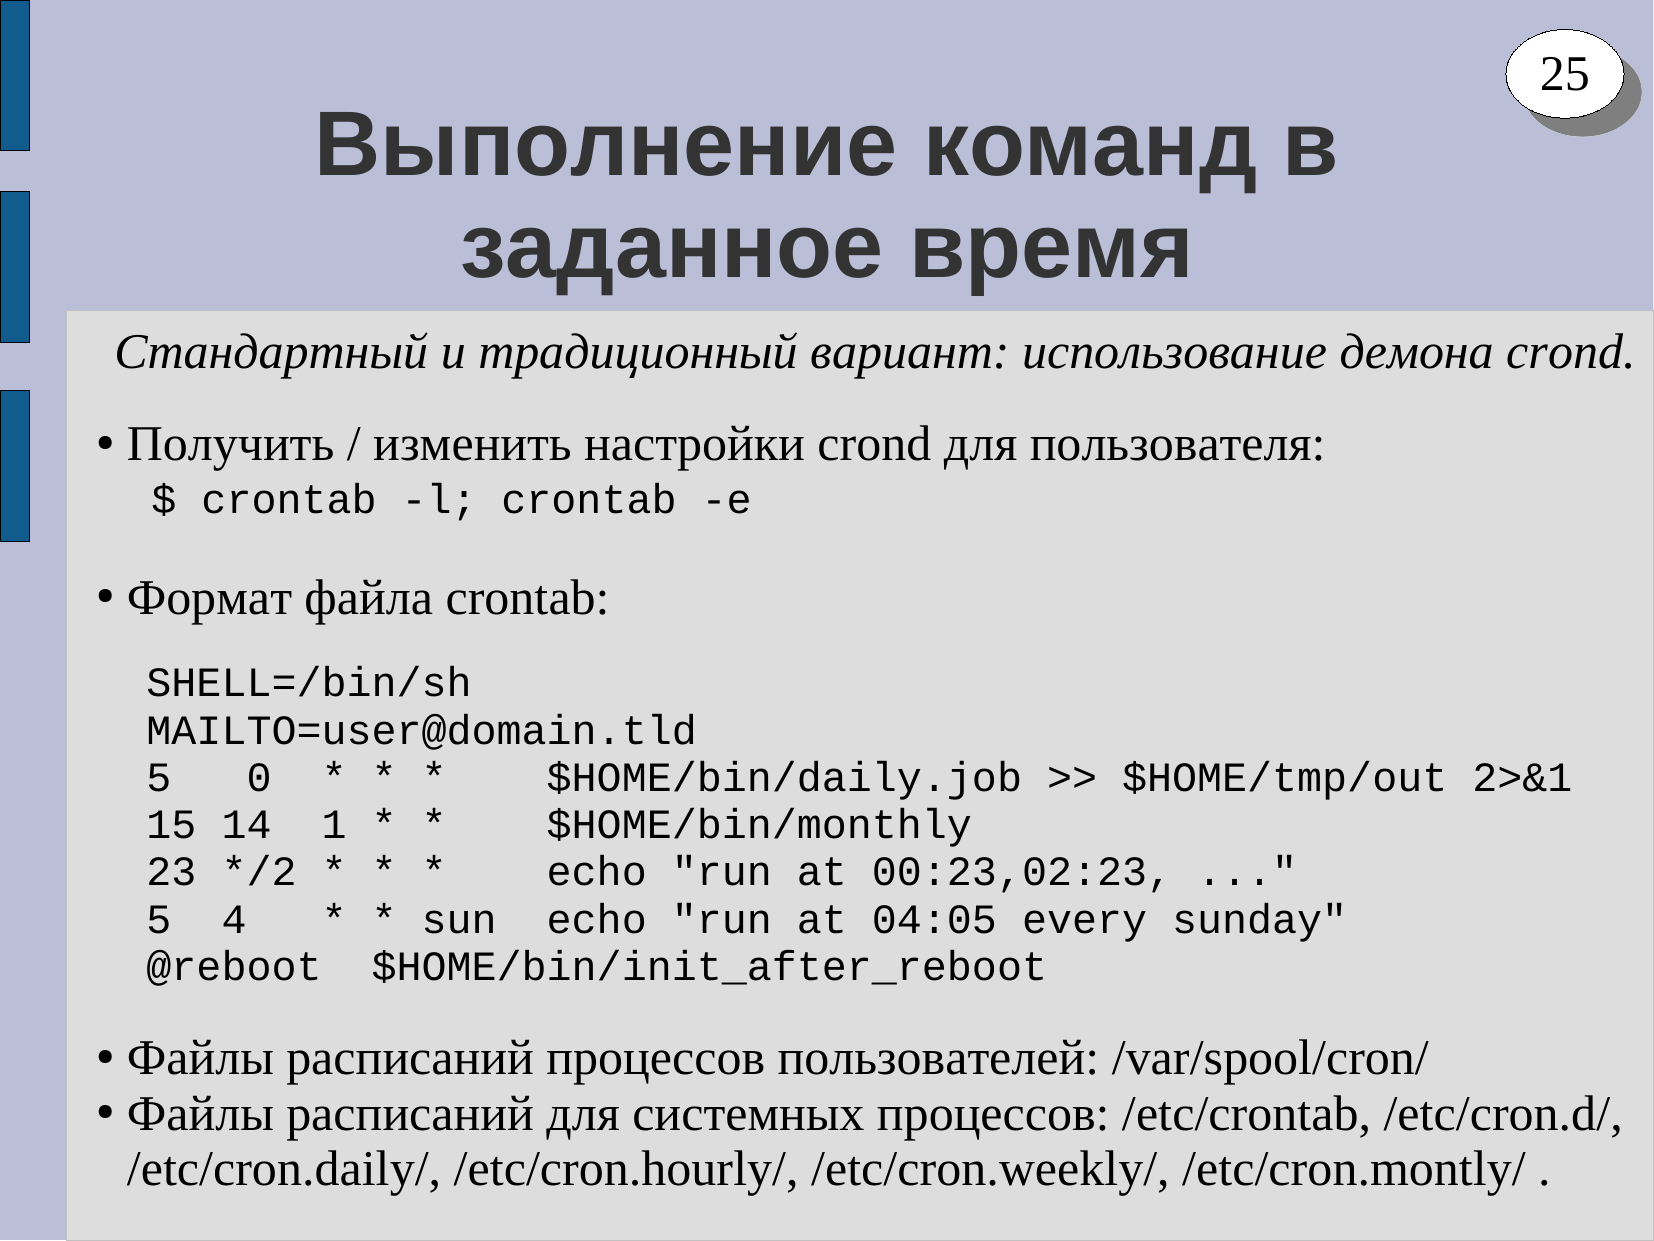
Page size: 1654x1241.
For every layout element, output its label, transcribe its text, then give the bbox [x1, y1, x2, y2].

text_box 25 [1505, 29, 1625, 119]
text_box Стандартный и традиционный вариант: использование демона crond. Получить / изменить настройки crond для пользователя: $ crontab -l; crontab -e Формат файла crontab: SHELL=/bin/sh MAILTO=user@domain.tld 5 0 * * * $HOME/bin/daily.job >> $HOME/tmp/out 2>&1 15 14 1 * * $HOME/bin/monthly 23 */2 * * * echo "run at 00:23,02:23, ..." 5 4 * * sun echo "run at 04:05 every sunday" @reboot $HOME/bin/init_after_reboot Файлы расписаний процессов пользователей: /var/spool/cron/ Файлы расписаний для системных процессов: /etc/crontab, /etc/cron.d/, /etc/cron.daily/, /etc/cron.hourly/, /etc/cron.weekly/, /etc/cron.montly/ . [96, 323, 1637, 1228]
title Выполнение команд в заданное время [121, 91, 1534, 299]
